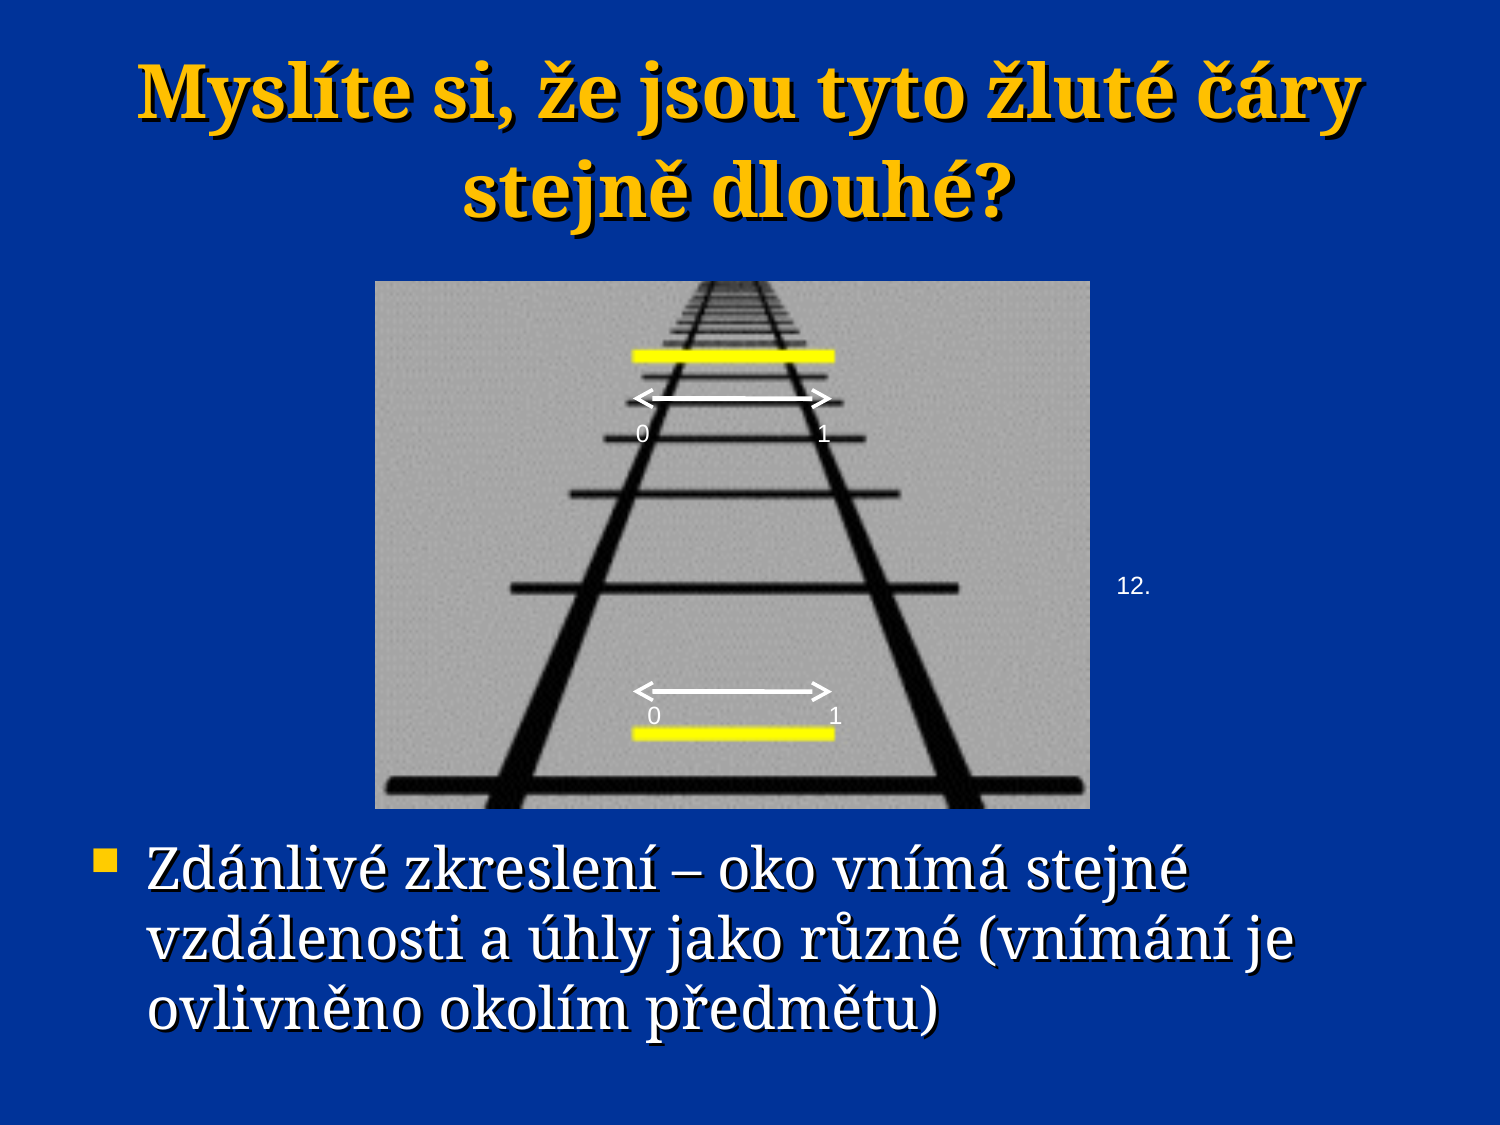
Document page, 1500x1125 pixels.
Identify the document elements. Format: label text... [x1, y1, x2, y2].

picture [375, 281, 1090, 809]
list Zdánlivé zkreslení – oko vnímá stejné vzdálenosti a úhly jako různé (vnímání je ovlivněno okolím předmětu) [75, 246, 1426, 1125]
text_box 0 1 [621, 410, 857, 456]
text_box 12. [1101, 562, 1197, 608]
text_box 0 1 [632, 691, 868, 737]
title Myslíte si, že jsou tyto žluté čáry stejně dlouhé? [75, 36, 1426, 242]
